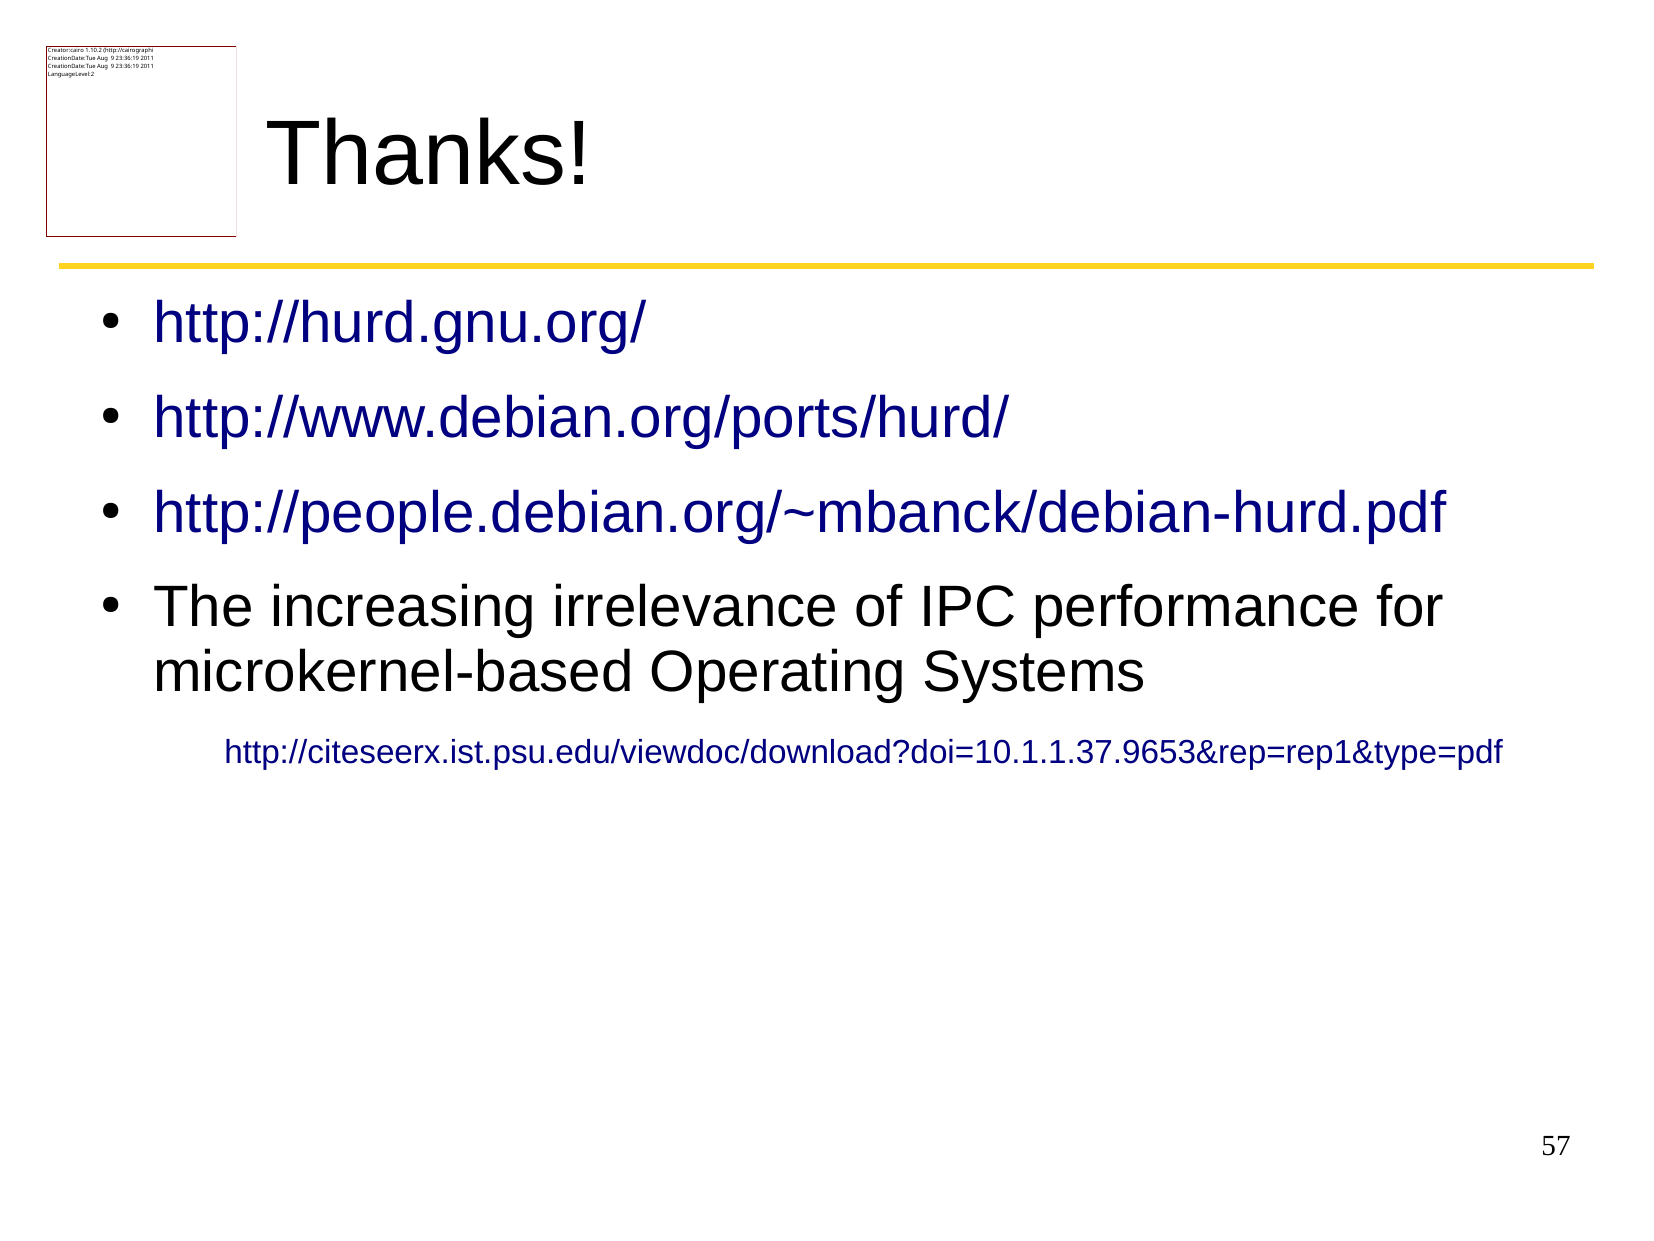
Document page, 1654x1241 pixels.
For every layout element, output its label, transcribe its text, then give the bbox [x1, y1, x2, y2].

list http://hurd.gnu.org/ http://www.debian.org/ports/hurd/ http://people.debian.org/~mbanck/debian-hurd.pdf The increasing irrelevance of IPC performance for microkernel-based Operating Systems http://citeseerx.ist.psu.edu/viewdoc/download?doi=10.1.1.37.9653&rep=rep1&type=pdf [82, 290, 1571, 1109]
title Thanks! [265, 49, 1571, 257]
